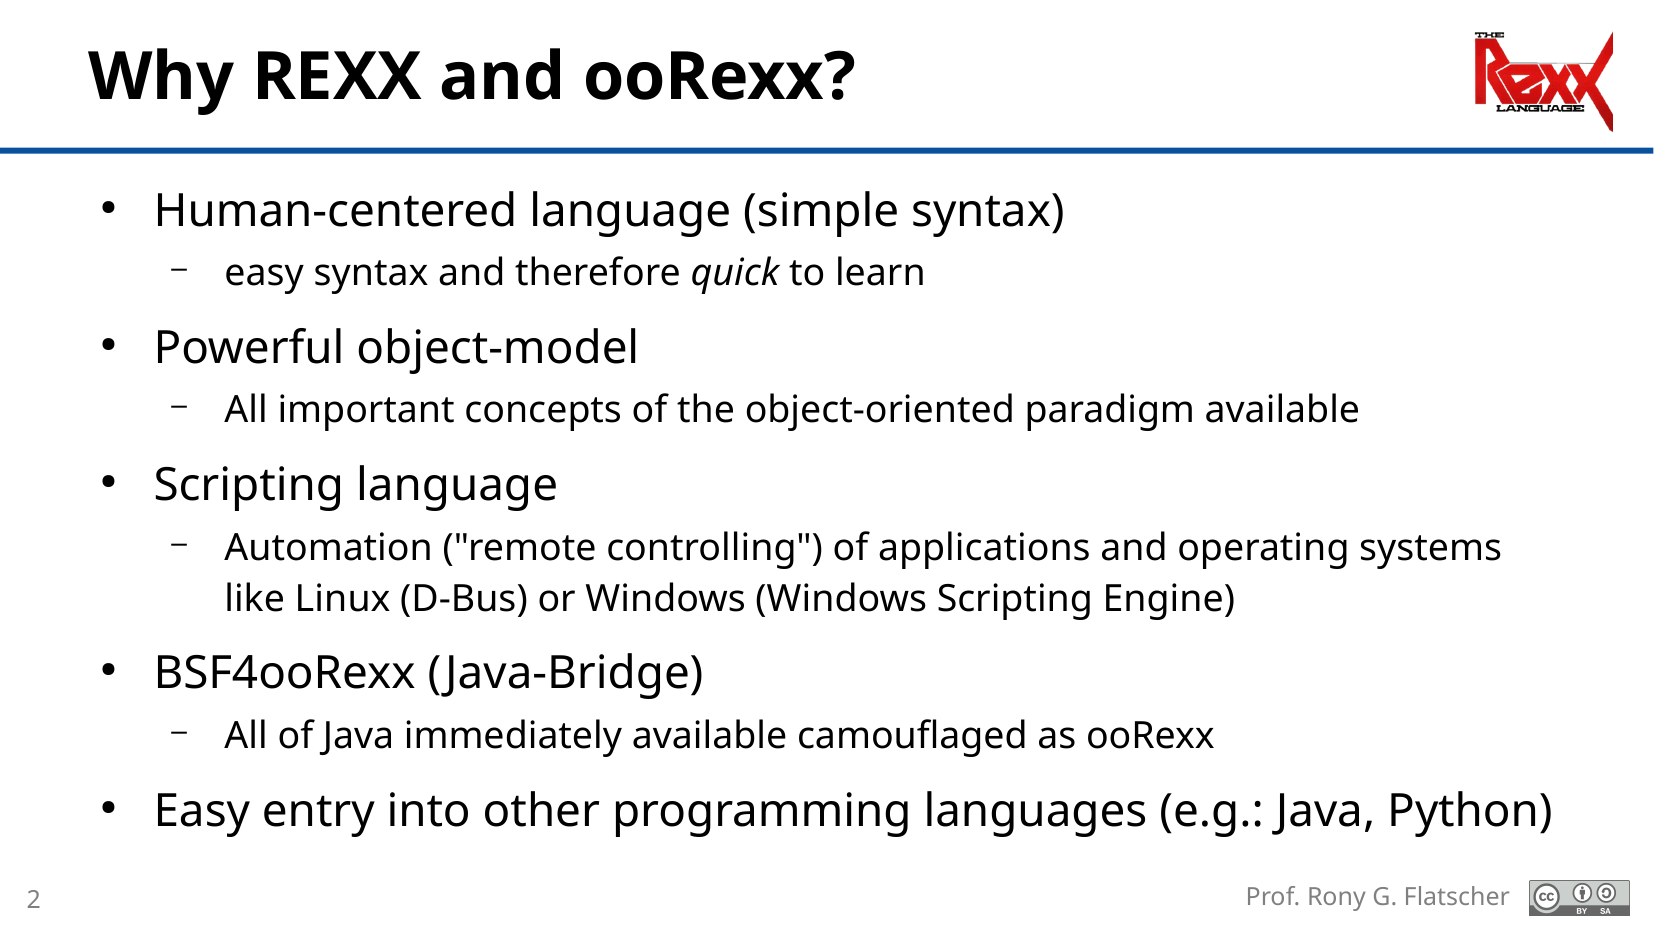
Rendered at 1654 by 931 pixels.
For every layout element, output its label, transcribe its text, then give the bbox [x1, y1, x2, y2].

title Why REXX and ooRexx? [29, 0, 1654, 148]
list Human-centered language (simple syntax) easy syntax and therefore quick to learn Powerful object-model All important concepts of the object-oriented paradigm available Scripting language Automation ("remote controlling") of applications and operating systems like Linux (D-Bus) or Windows (Windows Scripting Engine) BSF4ooRexx (Java-Bridge) All of Java immediately available camouflaged as ooRexx Easy entry into other programming languages (e.g.: Java, Python) [82, 177, 1571, 857]
